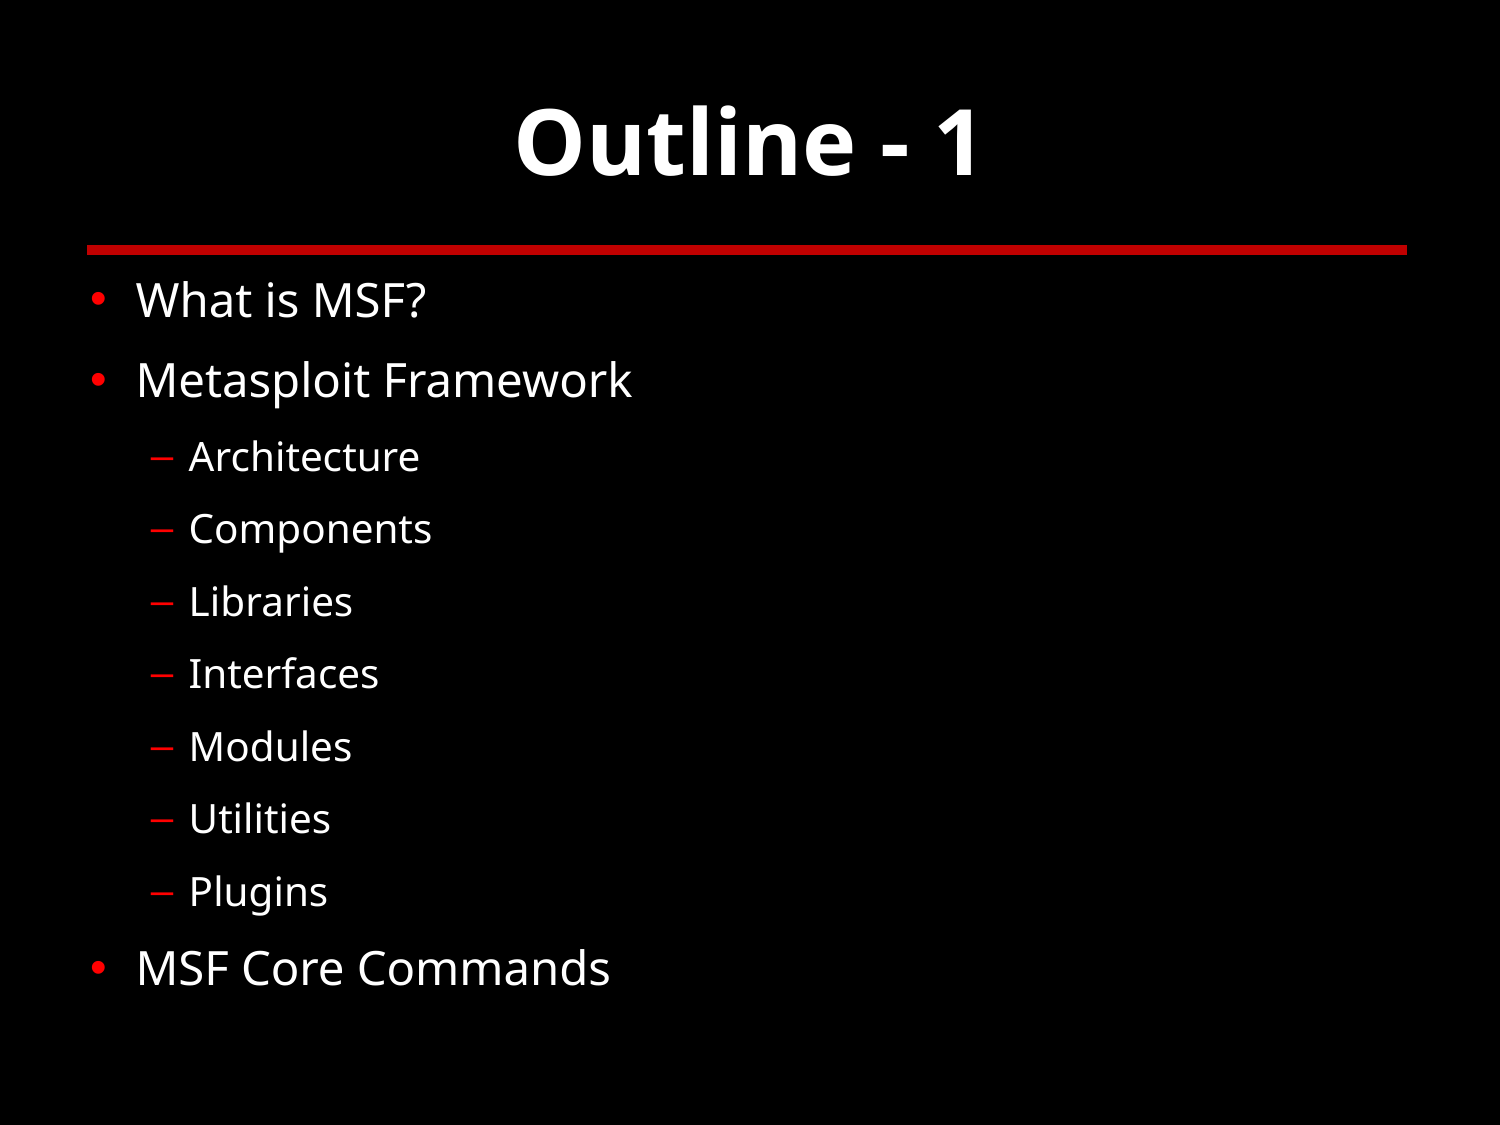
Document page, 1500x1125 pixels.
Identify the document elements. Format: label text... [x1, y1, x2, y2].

title Outline - 1 [75, 45, 1425, 233]
list What is MSF? Metasploit Framework Architecture Components Libraries Interfaces Modules Utilities Plugins MSF Core Commands [75, 262, 1425, 1005]
